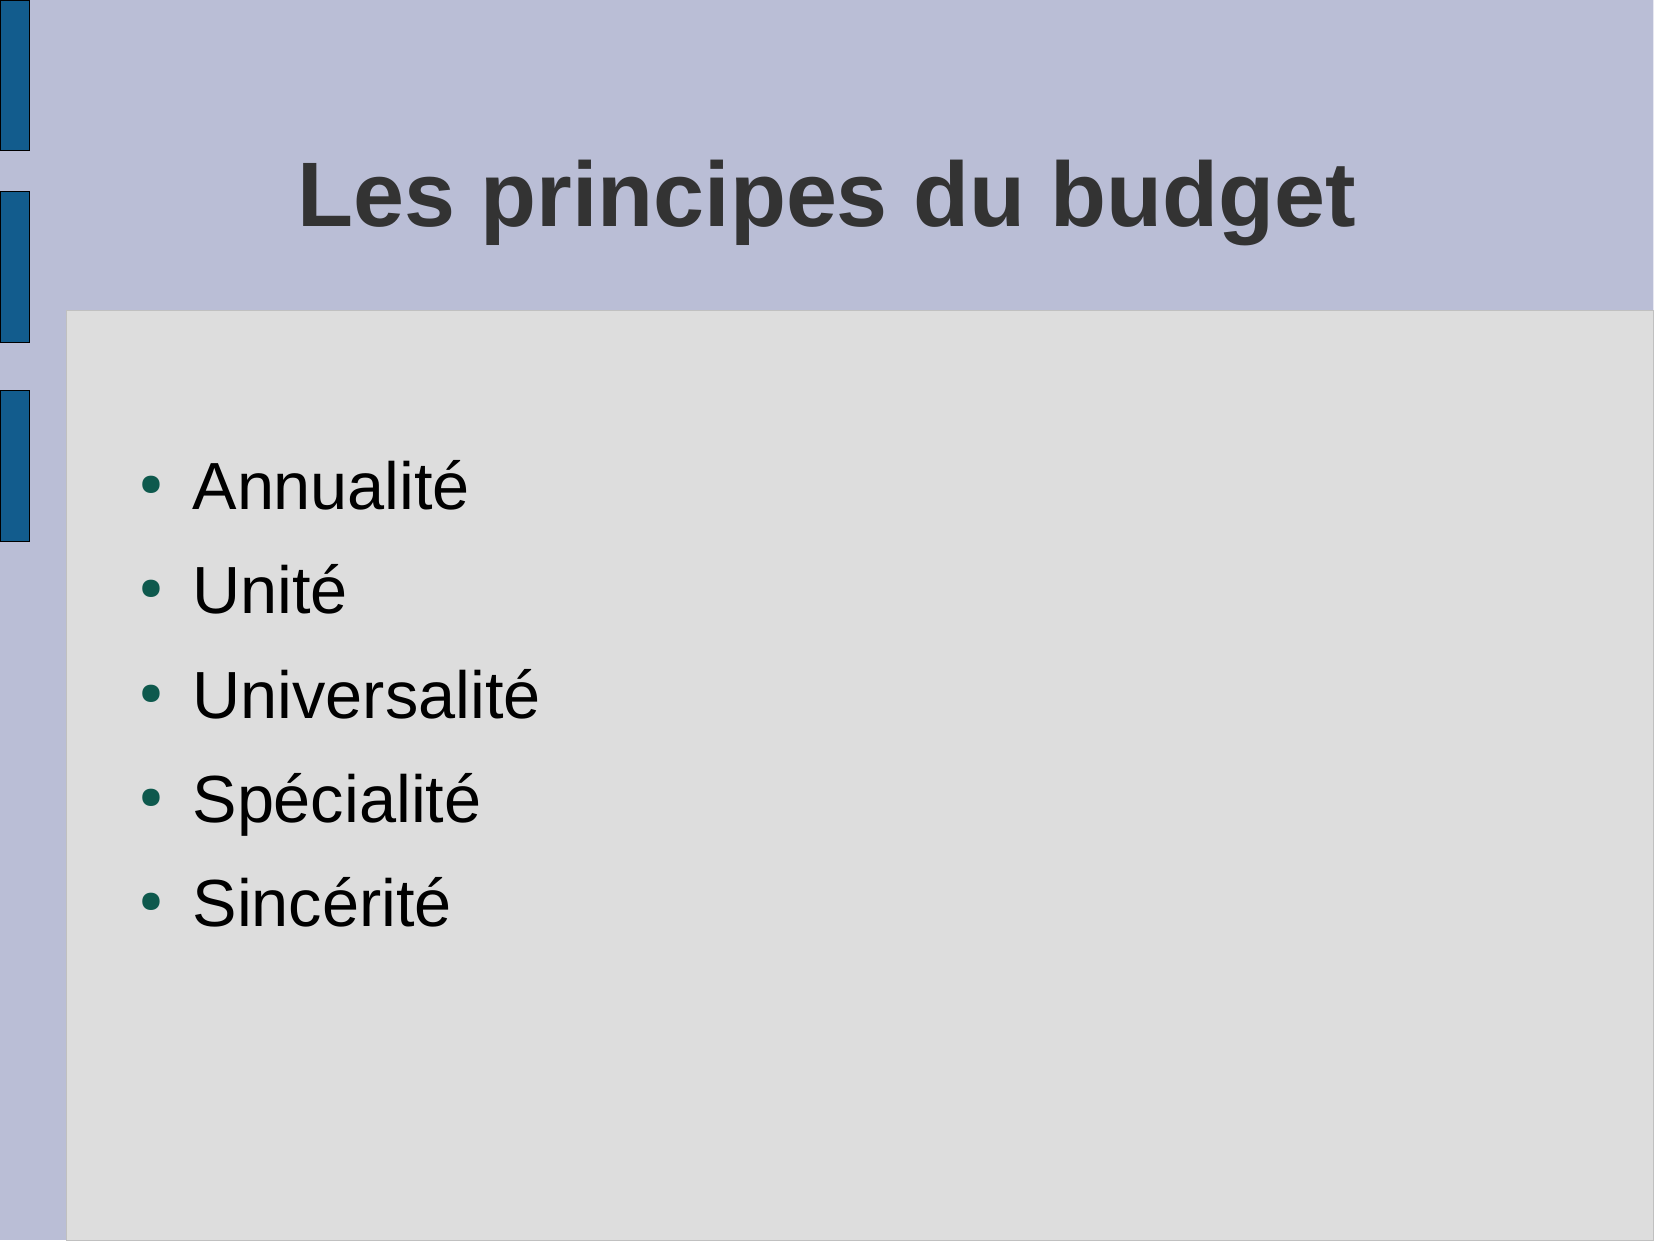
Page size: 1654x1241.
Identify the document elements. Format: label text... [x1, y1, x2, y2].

title Les principes du budget [121, 98, 1534, 291]
list Annualité Unité Universalité Spécialité Sincérité [121, 344, 811, 1112]
